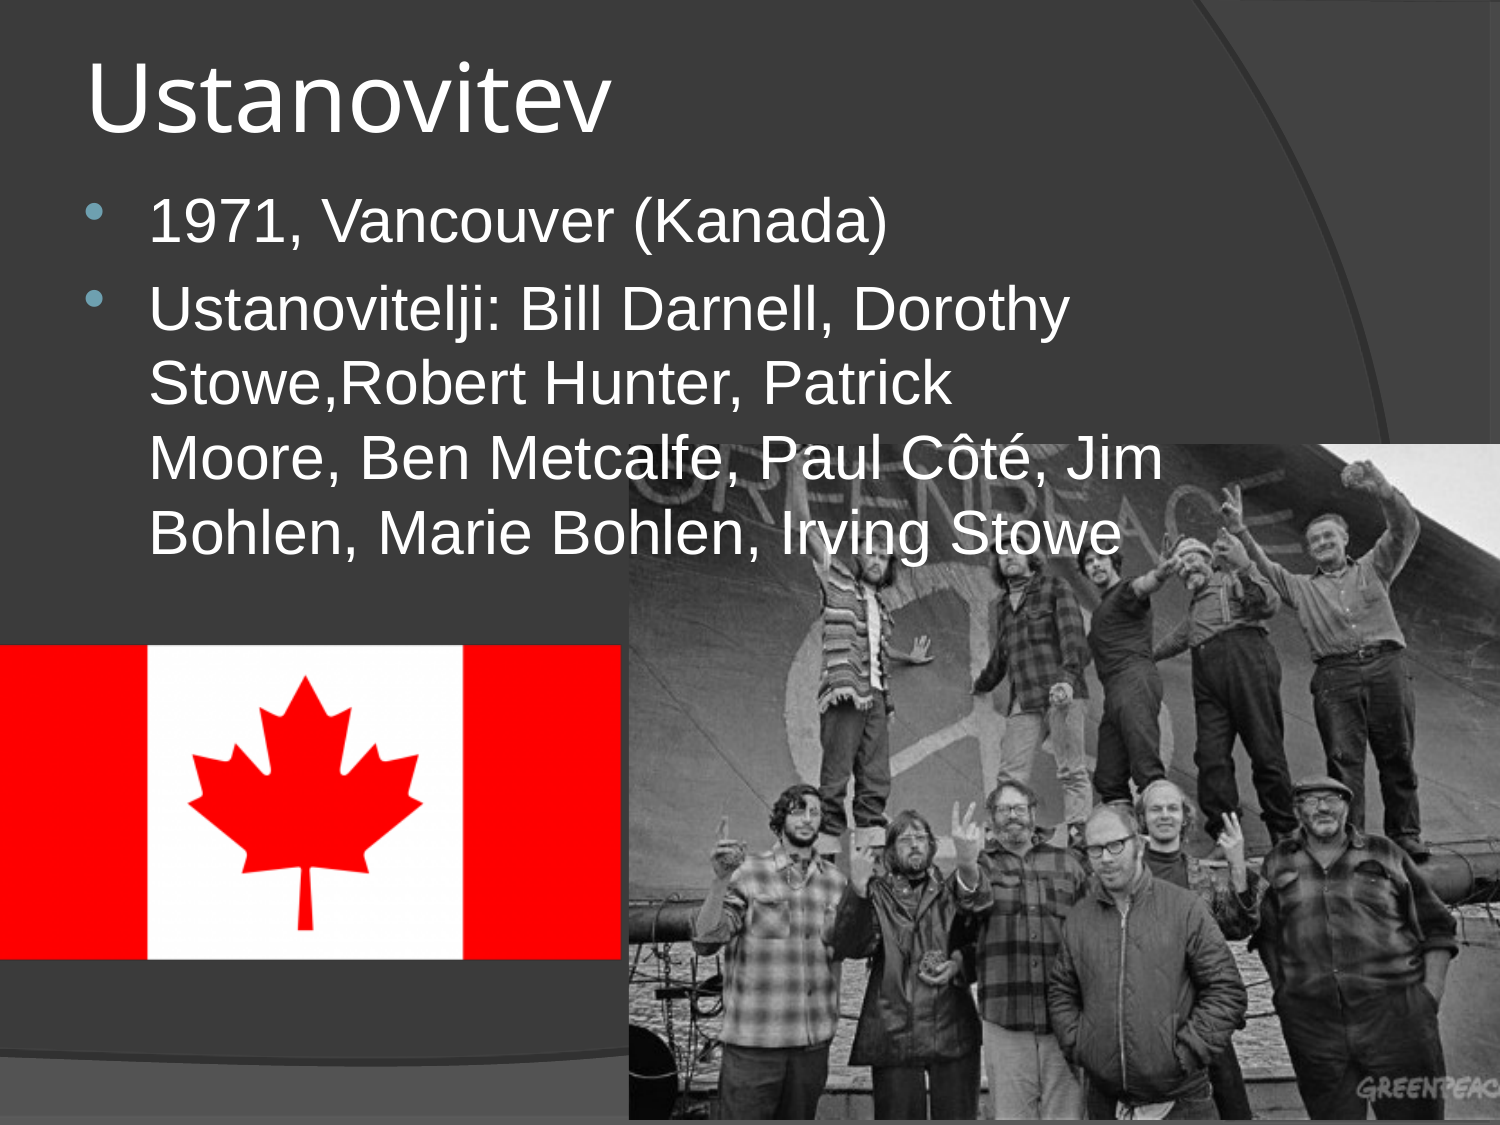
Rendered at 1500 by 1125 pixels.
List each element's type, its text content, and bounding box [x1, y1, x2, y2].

picture [0, 444, 1500, 1125]
list 1971, Vancouver (Kanada) Ustanovitelji: Bill Darnell, Dorothy Stowe,Robert Hunter, Patrick Moore, Ben Metcalfe, Paul Côté, Jim Bohlen, Marie Bohlen, Irving Stowe [64, 172, 1290, 916]
title Ustanovitev [76, 0, 1302, 188]
